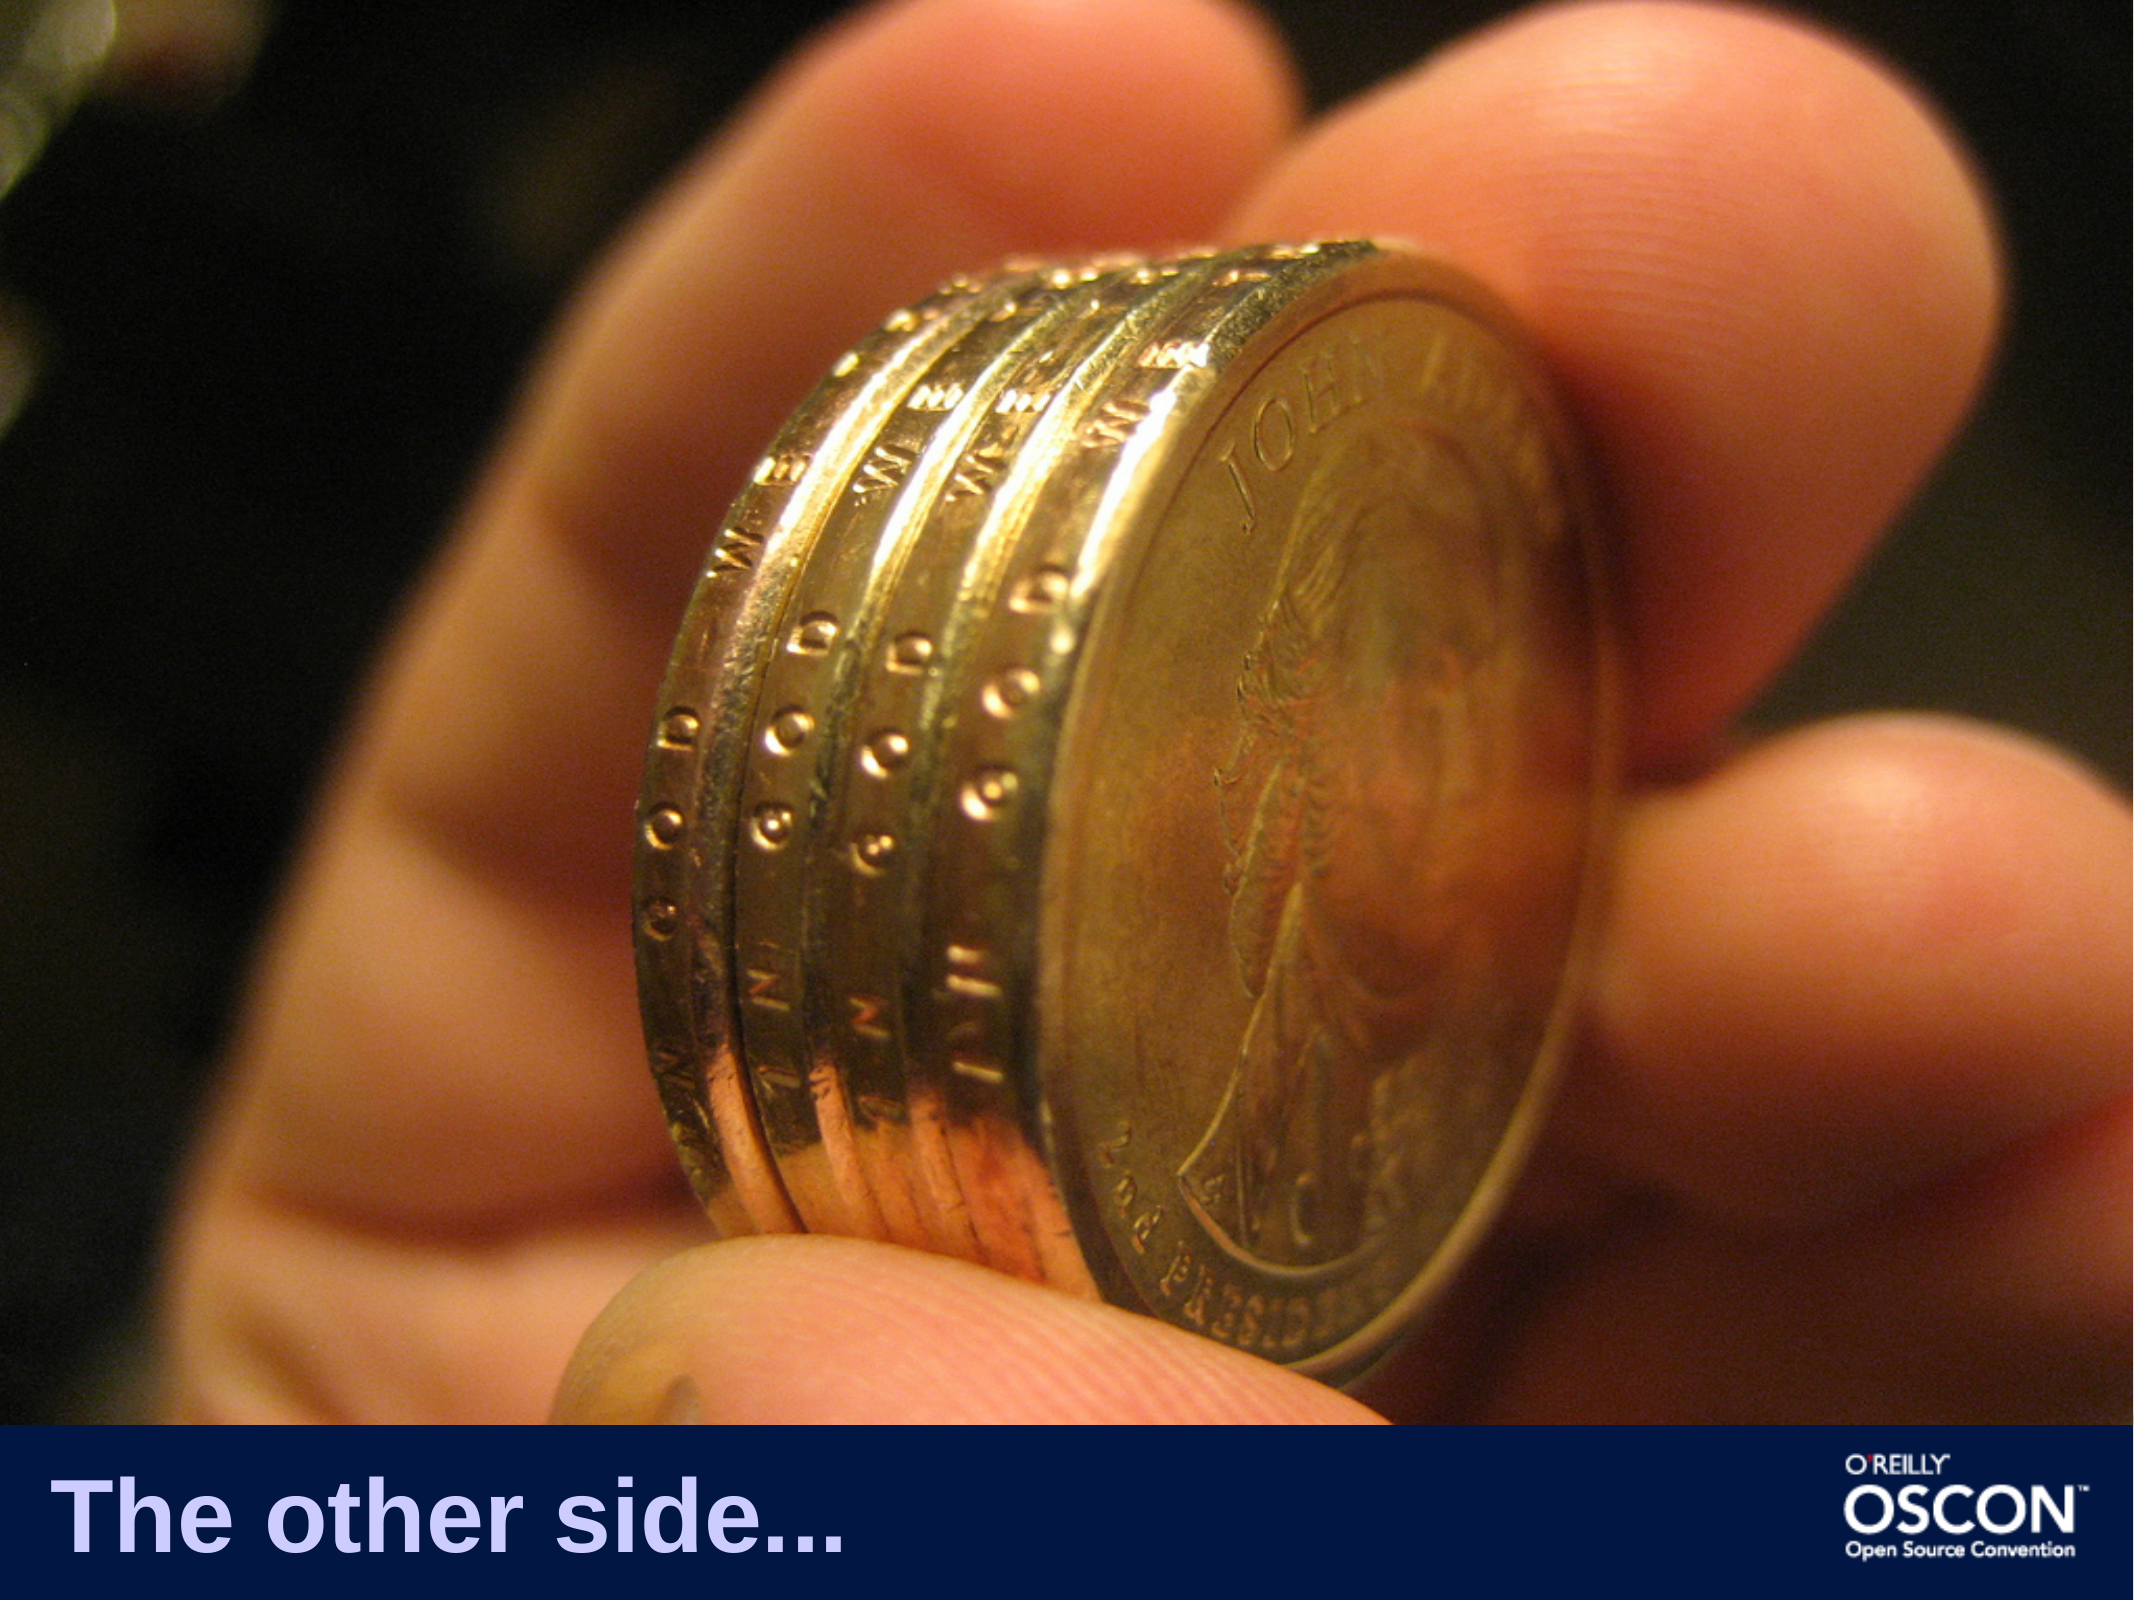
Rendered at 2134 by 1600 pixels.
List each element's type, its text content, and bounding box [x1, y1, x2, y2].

picture [0, 0, 2134, 1600]
title The other side... [41, 1432, 2094, 1600]
